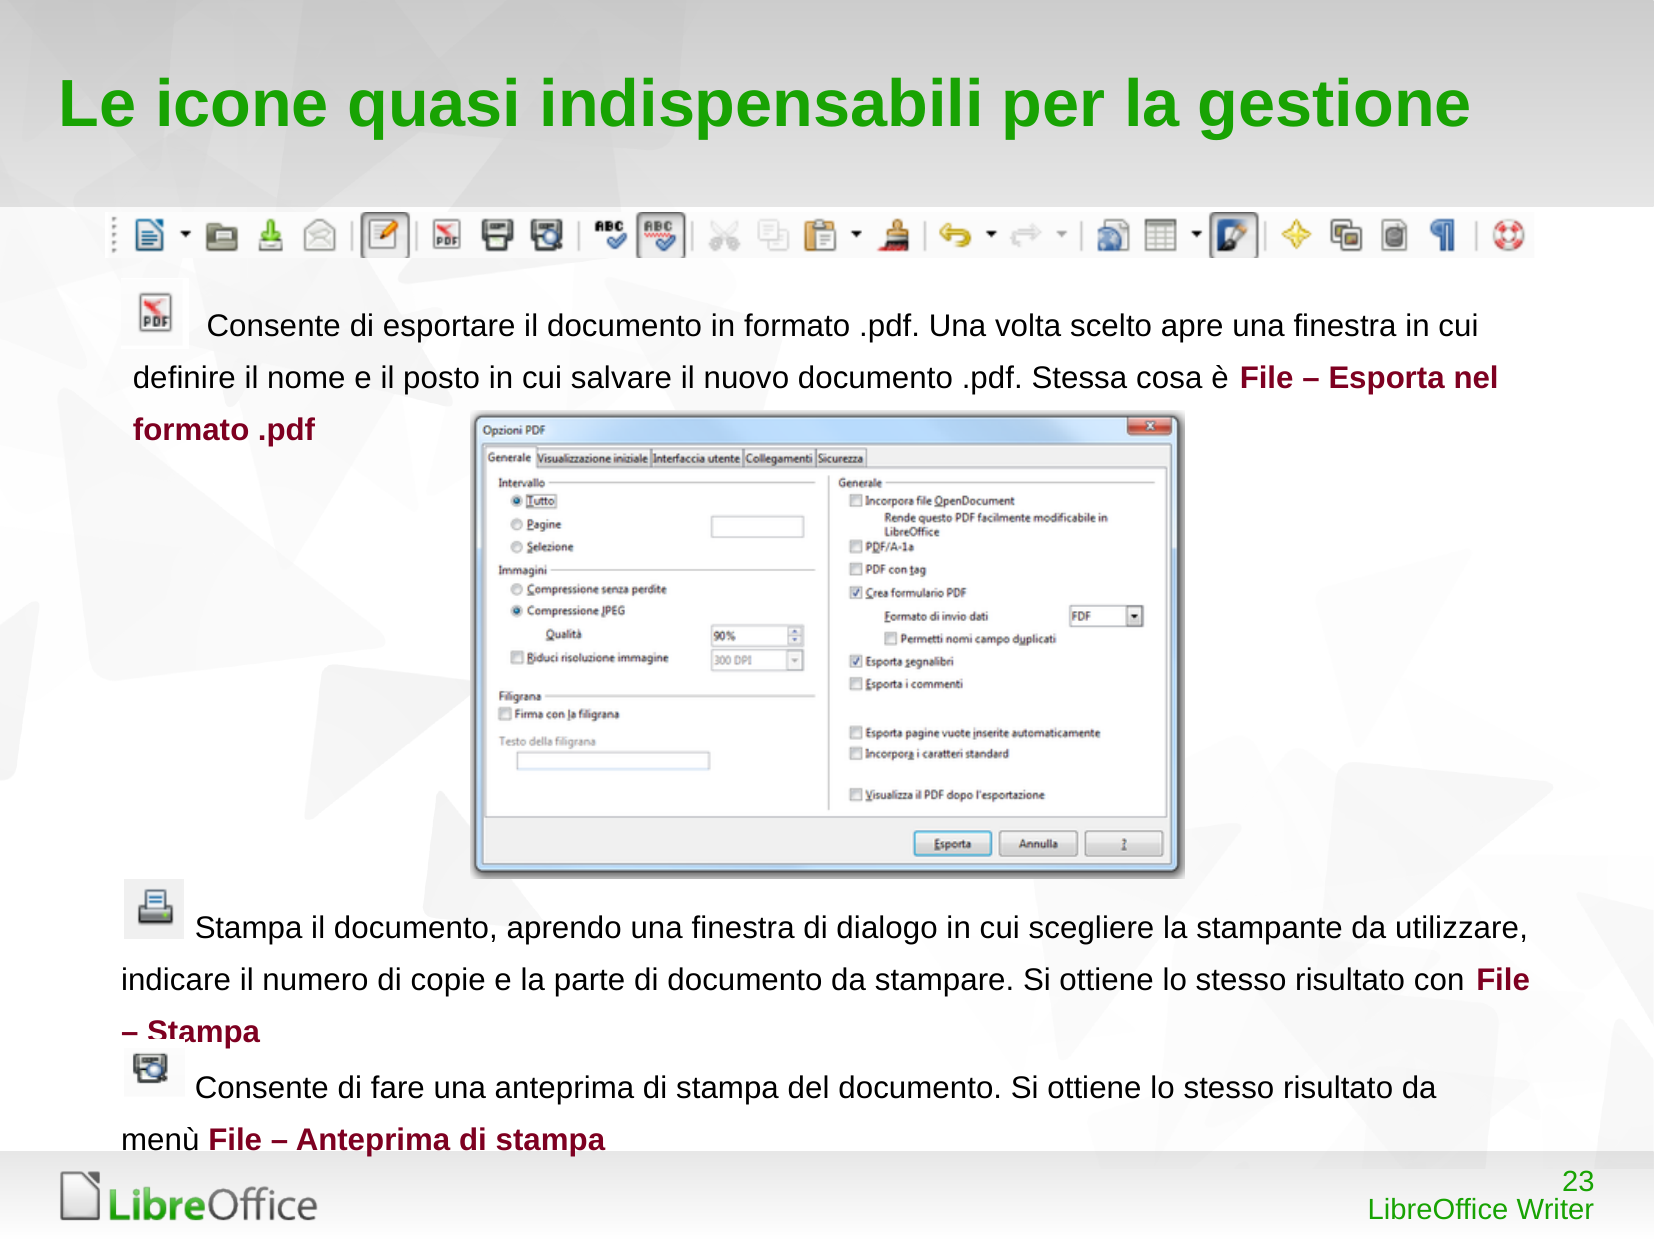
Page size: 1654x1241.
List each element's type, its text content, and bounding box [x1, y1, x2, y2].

picture [41, 1152, 337, 1240]
text_box Consente di fare una anteprima di stampa del documento. Si ottiene lo stesso risultato da menù File – Anteprima di stampa [106, 1045, 1503, 1149]
picture [124, 1039, 185, 1100]
text_box Consente di esportare il documento in formato .pdf. Una volta scelto apre una finestra in cui definire il nome e il posto in cui salvare il nuovo documento .pdf. Stessa cosa è File – Esporta nel formato .pdf [118, 283, 1571, 440]
picture [0, 0, 1654, 1169]
title Le icone quasi indispensabili per la gestione [59, 29, 1595, 178]
text_box Stampa il documento, aprendo una finestra di dialogo in cui scegliere la stampante da utilizzare, indicare il numero di copie e la parte di documento da stampare. Si ottiene lo stesso risultato con File – Stampa [106, 885, 1571, 1042]
